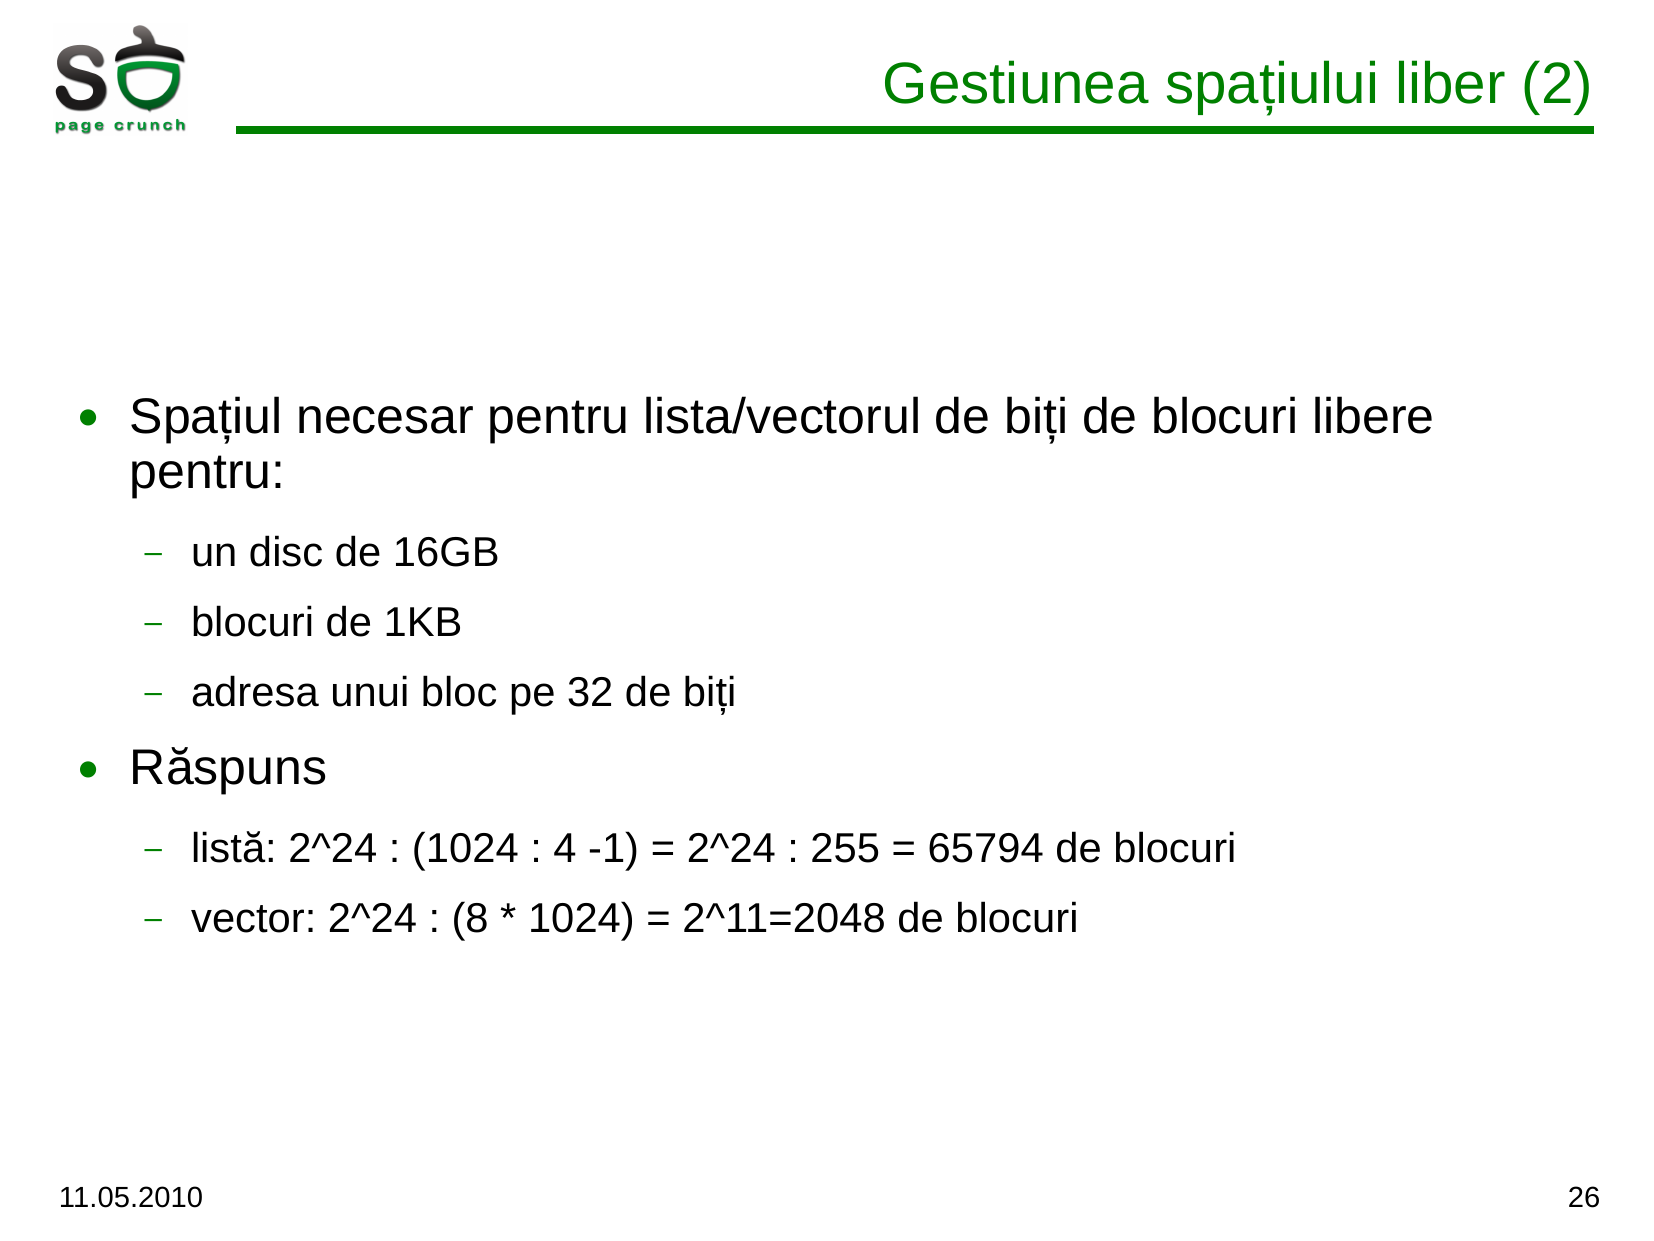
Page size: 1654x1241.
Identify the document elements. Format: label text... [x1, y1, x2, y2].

title Gestiunea spațiului liber (2) [236, 49, 1595, 119]
picture [53, 23, 188, 136]
list Spațiul necesar pentru lista/vectorul de biți de blocuri libere pentru: un disc de 16GB blocuri de 1KB adresa unui bloc pe 32 de biți Răspuns listă: 2^24 : (1024 : 4 -1) = 2^24 : 255 = 65794 de blocuri vector: 2^24 : (8 * 1024) = 2^11=2048 de blocuri [59, 177, 1595, 1152]
